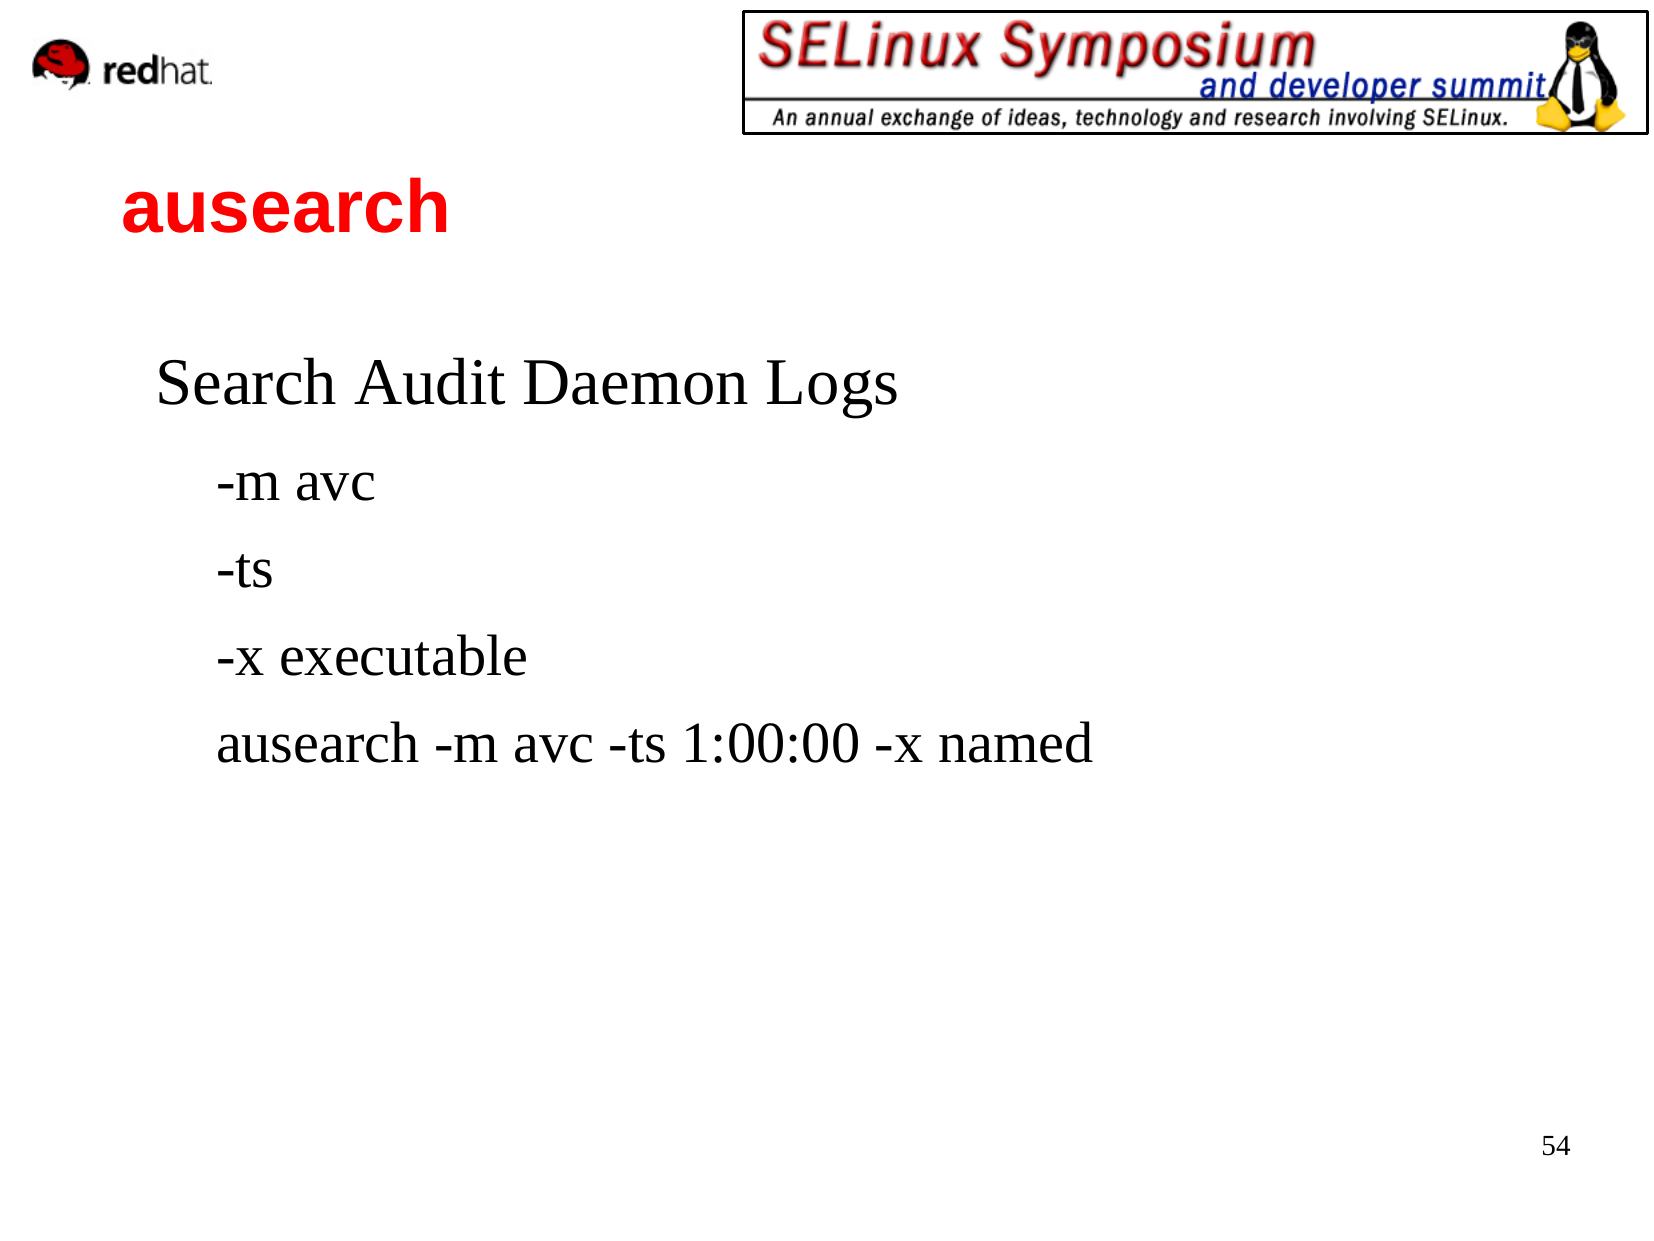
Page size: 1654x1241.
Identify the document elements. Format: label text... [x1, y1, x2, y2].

list Search Audit Daemon Logs -m avc -ts -x executable ausearch -m avc -ts 1:00:00 -x named [121, 344, 1534, 1126]
picture [31, 37, 212, 98]
picture [745, 13, 1646, 132]
title ausearch [121, 102, 1534, 310]
